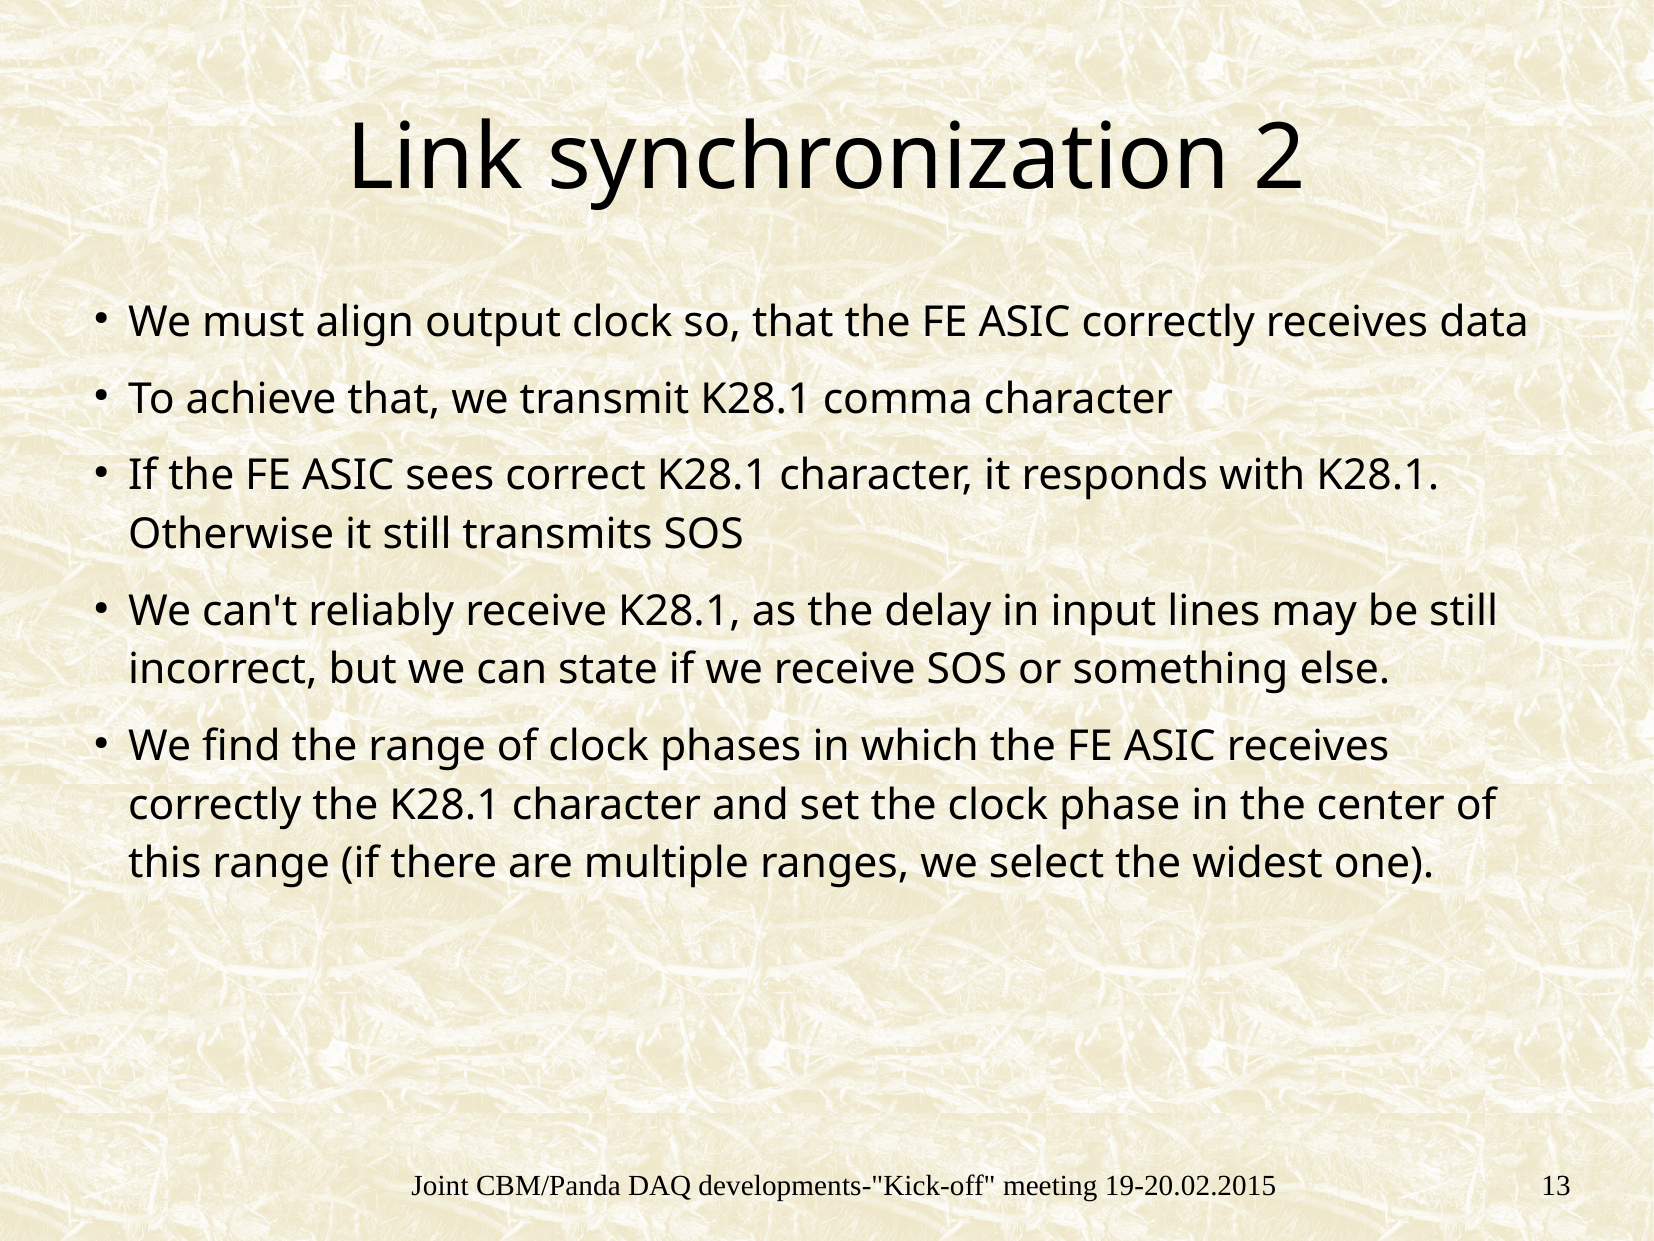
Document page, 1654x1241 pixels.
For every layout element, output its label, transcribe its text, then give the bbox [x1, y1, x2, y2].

title Link synchronization 2 [82, 49, 1571, 257]
list We must align output clock so, that the FE ASIC correctly receives data To achieve that, we transmit K28.1 comma character If the FE ASIC sees correct K28.1 character, it responds with K28.1. Otherwise it still transmits SOS We can't reliably receive K28.1, as the delay in input lines may be still incorrect, but we can state if we receive SOS or something else. We find the range of clock phases in which the FE ASIC receives correctly the K28.1 character and set the clock phase in the center of this range (if there are multiple ranges, we select the widest one). [82, 290, 1538, 1010]
picture [0, 0, 1654, 1241]
